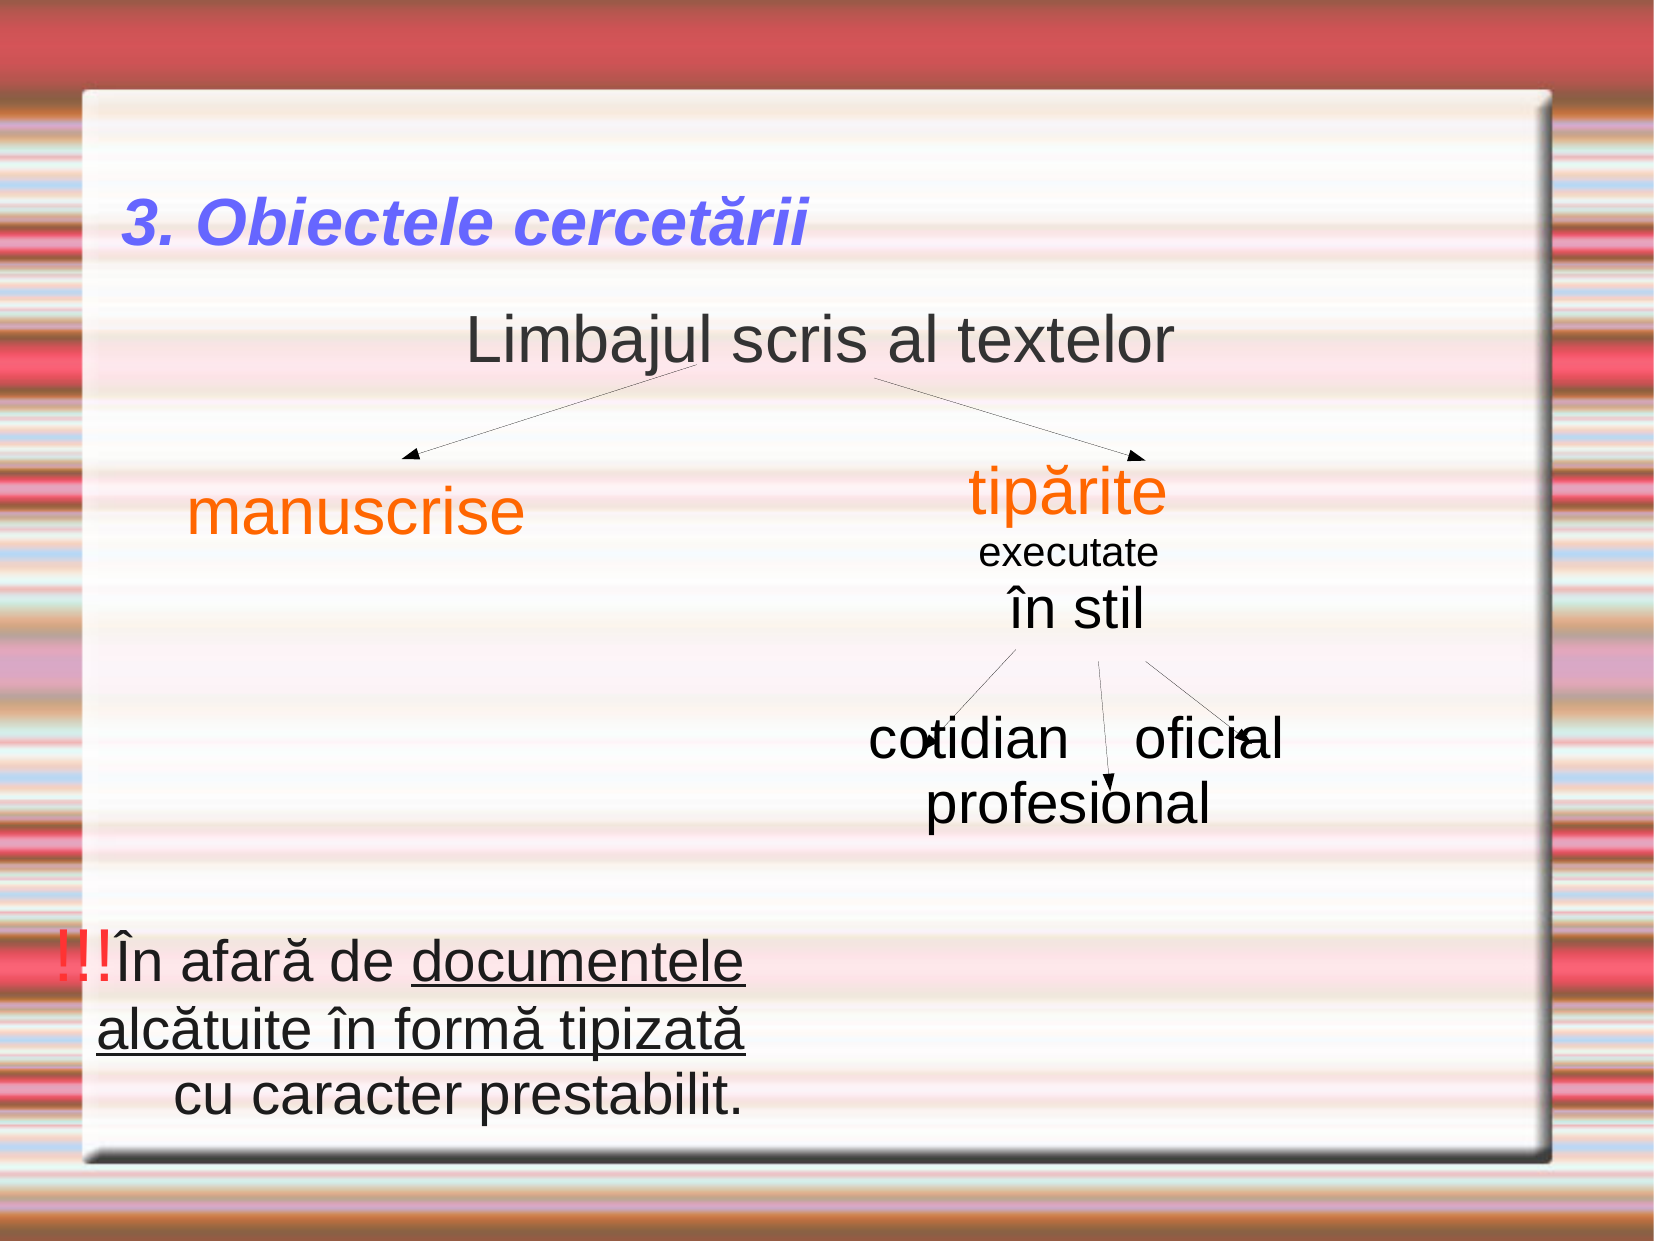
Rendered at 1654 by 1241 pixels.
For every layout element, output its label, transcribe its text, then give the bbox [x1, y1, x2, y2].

title 3. Obiectele cercetării [121, 114, 1534, 322]
list Limbajul scris al textelor [130, 295, 1512, 1077]
text_box manuscrise !!!În afară de documentele alcătuite în formă tipizată cu caracter prestabilit. [0, 466, 1040, 1241]
text_box tipărite executate în stil cotidian oficial profesional [755, 446, 1382, 925]
